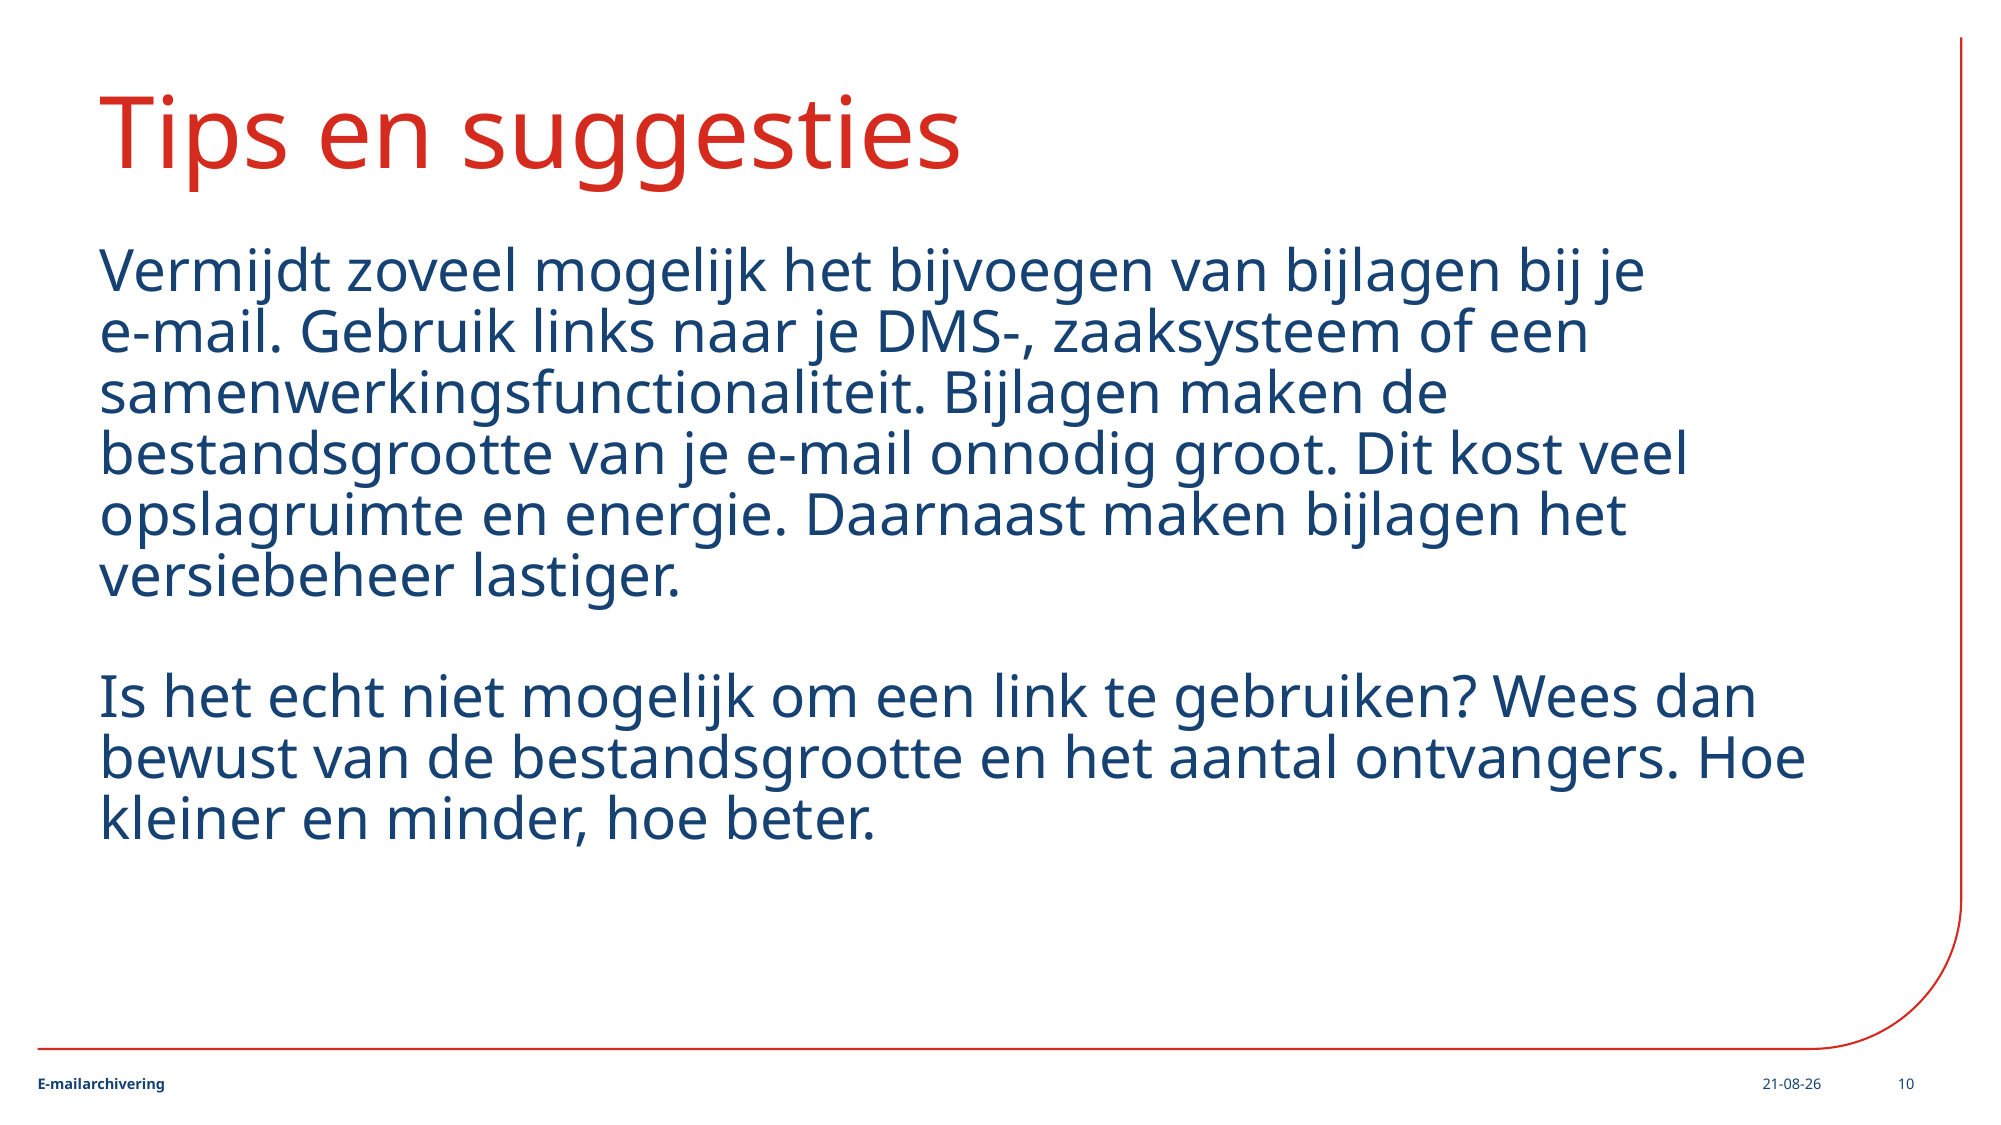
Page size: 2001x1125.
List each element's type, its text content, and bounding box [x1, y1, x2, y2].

text_box 10 [1897, 1074, 1963, 1117]
text_box Vermijdt zoveel mogelijk het bijvoegen van bijlagen bij je e-mail. Gebruik links naar je DMS-, zaaksysteem of een samenwerkingsfunctionaliteit. Bijlagen maken de bestandsgrootte van je e-mail onnodig groot. Dit kost veel opslagruimte en energie. Daarnaast maken bijlagen het versiebeheer lastiger. Is het echt niet mogelijk om een link te gebruiken? Wees dan bewust van de bestandsgrootte en het aantal ontvangers. Hoe kleiner en minder, hoe beter. [99, 243, 1876, 979]
text_box 17 maart 2026 [1762, 1074, 1888, 1117]
title Tips en suggesties [99, 85, 1876, 204]
